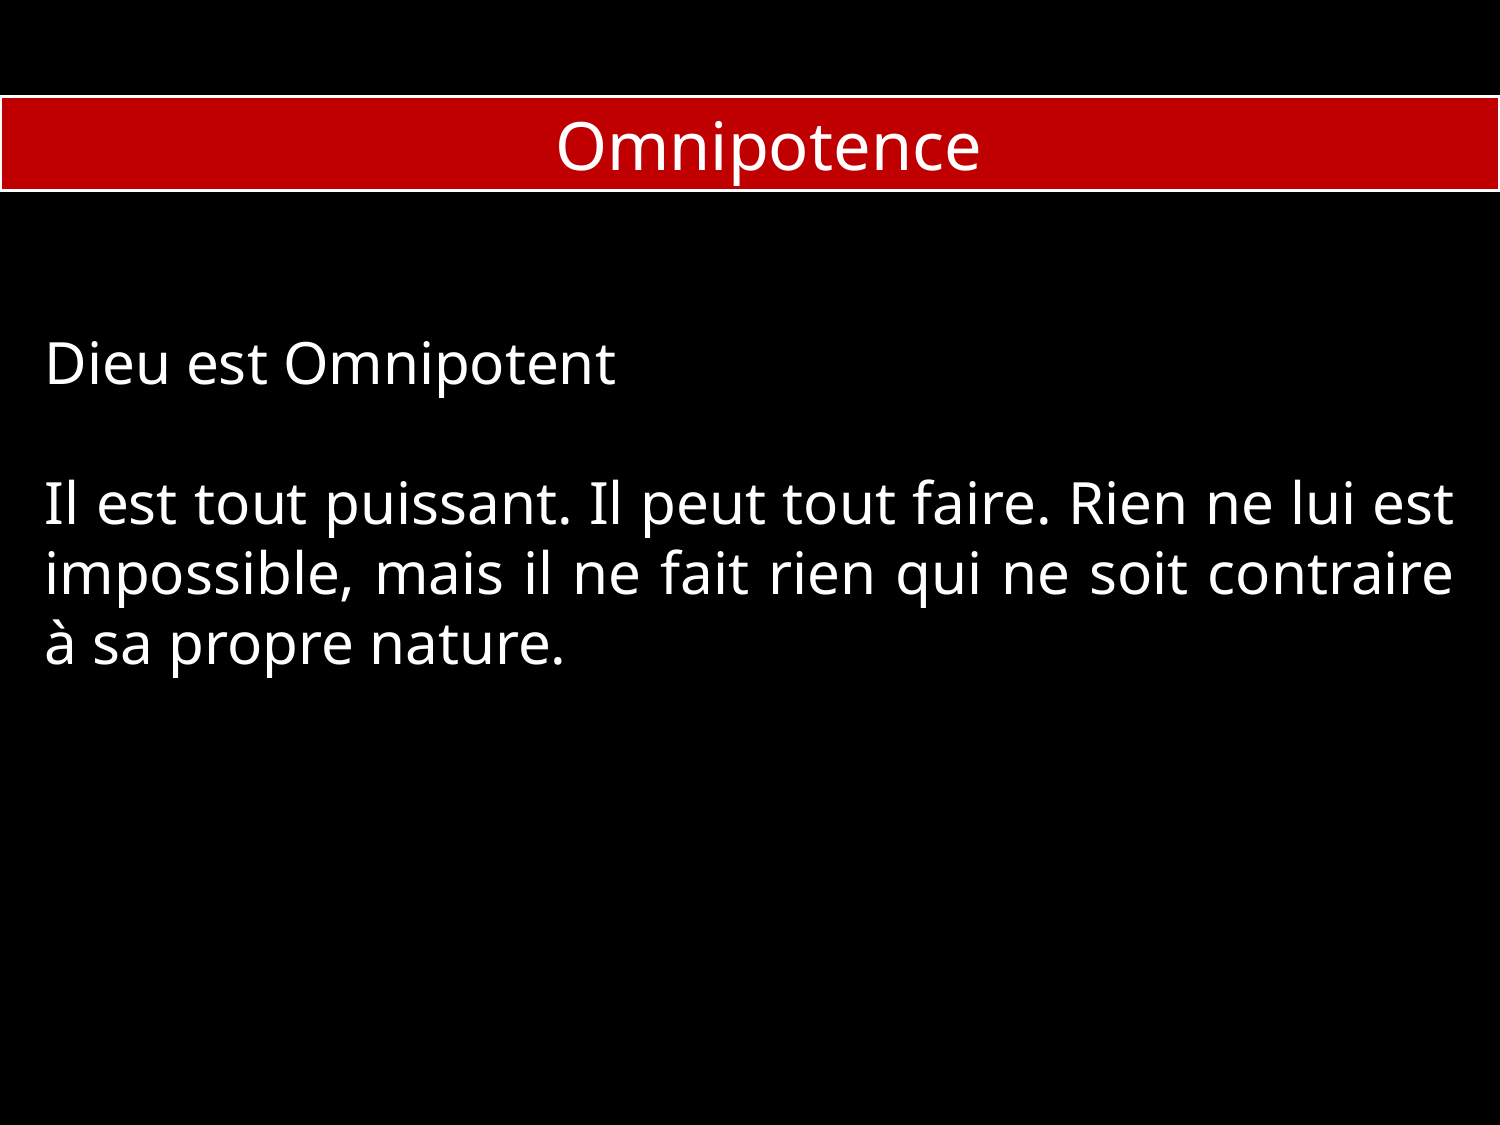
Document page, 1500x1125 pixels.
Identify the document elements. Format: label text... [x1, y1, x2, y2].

text_box Dieu est Omnipotent Il est tout puissant. Il peut tout faire. Rien ne lui est impossible, mais il ne fait rien qui ne soit contraire à sa propre nature. [30, 319, 1470, 684]
text_box Omnipotence [0, 96, 1500, 191]
